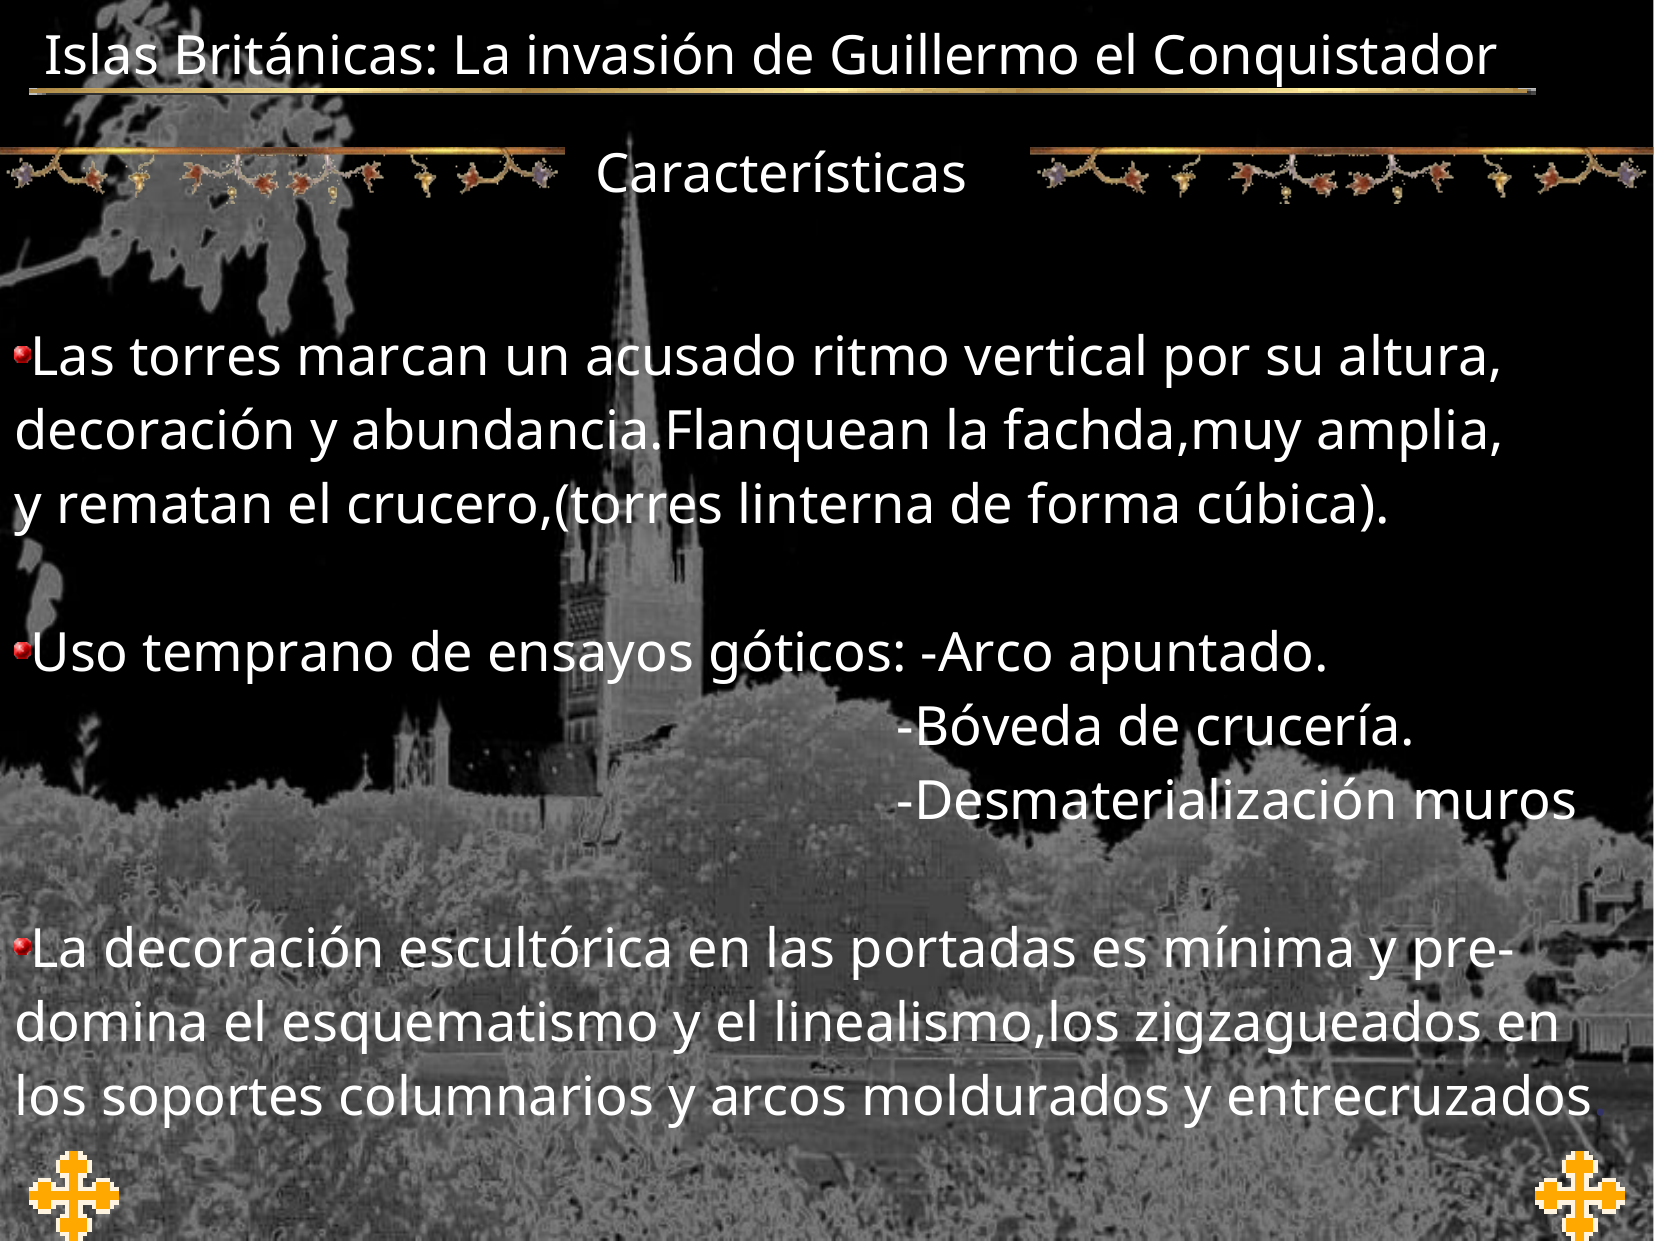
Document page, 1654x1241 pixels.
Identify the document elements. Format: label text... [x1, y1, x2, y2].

picture [347, 1032, 361, 1038]
text_box Las torres marcan un acusado ritmo vertical por su altura, decoración y abundancia.Flanquean la fachda,muy amplia, y rematan el crucero,(torres linterna de forma cúbica). Uso temprano de ensayos góticos: -Arco apuntado. -Bóveda de crucería. -Desmaterialización muros La decoración escultórica en las portadas es mínima y pre- domina el esquematismo y el linealismo,los zigzagueados en los soportes columnarios y arcos moldurados y entrecruzados. [0, 236, 1654, 1032]
picture [872, 1032, 886, 1038]
picture [1009, 1032, 1024, 1038]
picture [1272, 1032, 1286, 1038]
picture [1432, 1032, 1447, 1038]
picture [56, 1032, 71, 1038]
picture [0, 1032, 1654, 1241]
picture [0, 0, 1654, 236]
picture [1305, 1032, 1319, 1038]
picture [635, 1032, 650, 1038]
picture [1239, 1032, 1253, 1038]
picture [1182, 1032, 1196, 1038]
picture [23, 1032, 37, 1038]
text_box Islas Británicas: La invasión de Guillermo el Conquistador [29, 8, 1533, 88]
picture [1070, 1032, 1085, 1038]
picture [1367, 1032, 1381, 1038]
picture [493, 1032, 507, 1038]
picture [185, 1032, 199, 1038]
picture [1399, 1032, 1413, 1038]
text_box Características [581, 126, 1004, 207]
picture [380, 1032, 394, 1038]
